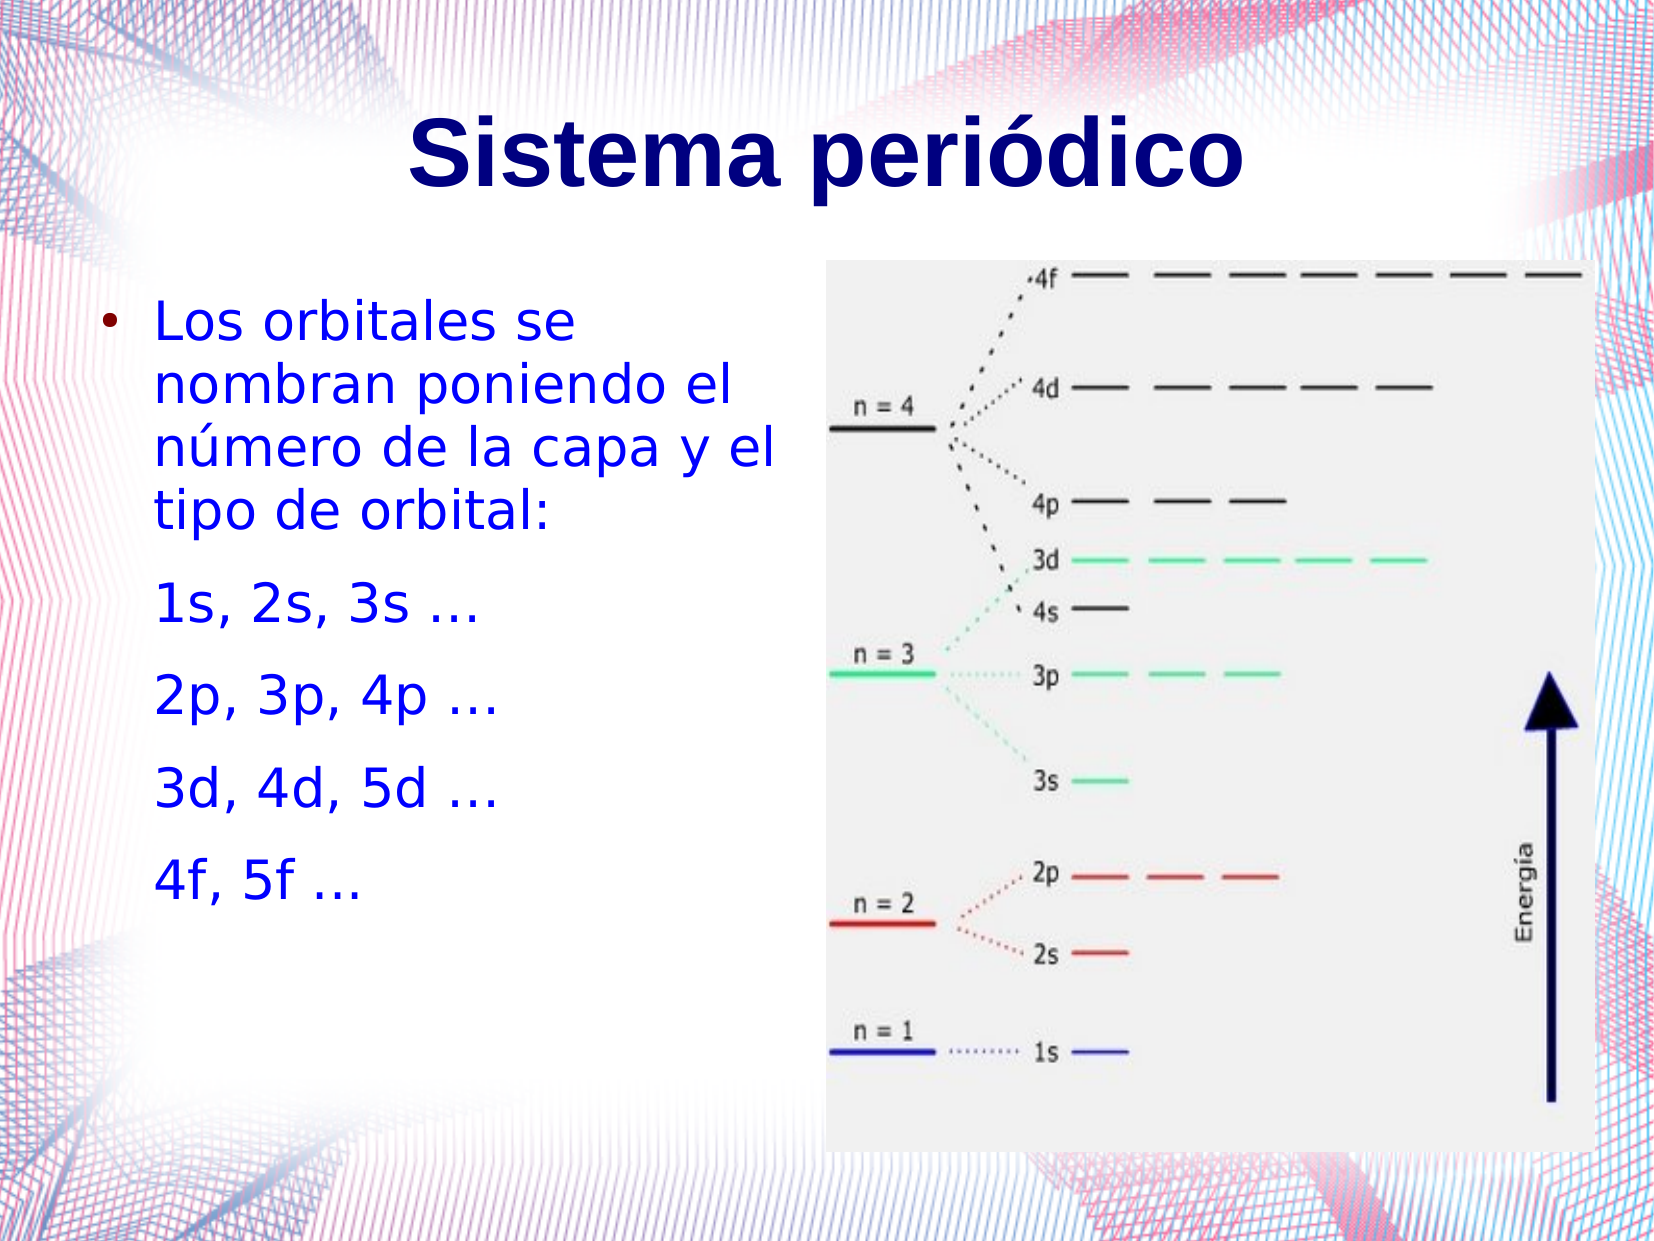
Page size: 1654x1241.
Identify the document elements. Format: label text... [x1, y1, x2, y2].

picture [0, 0, 1654, 1241]
list Los orbitales se nombran poniendo el número de la capa y el tipo de orbital: 1s, 2s, 3s … 2p, 3p, 4p … 3d, 4d, 5d … 4f, 5f ... [82, 290, 809, 1109]
title Sistema periódico [82, 49, 1571, 257]
